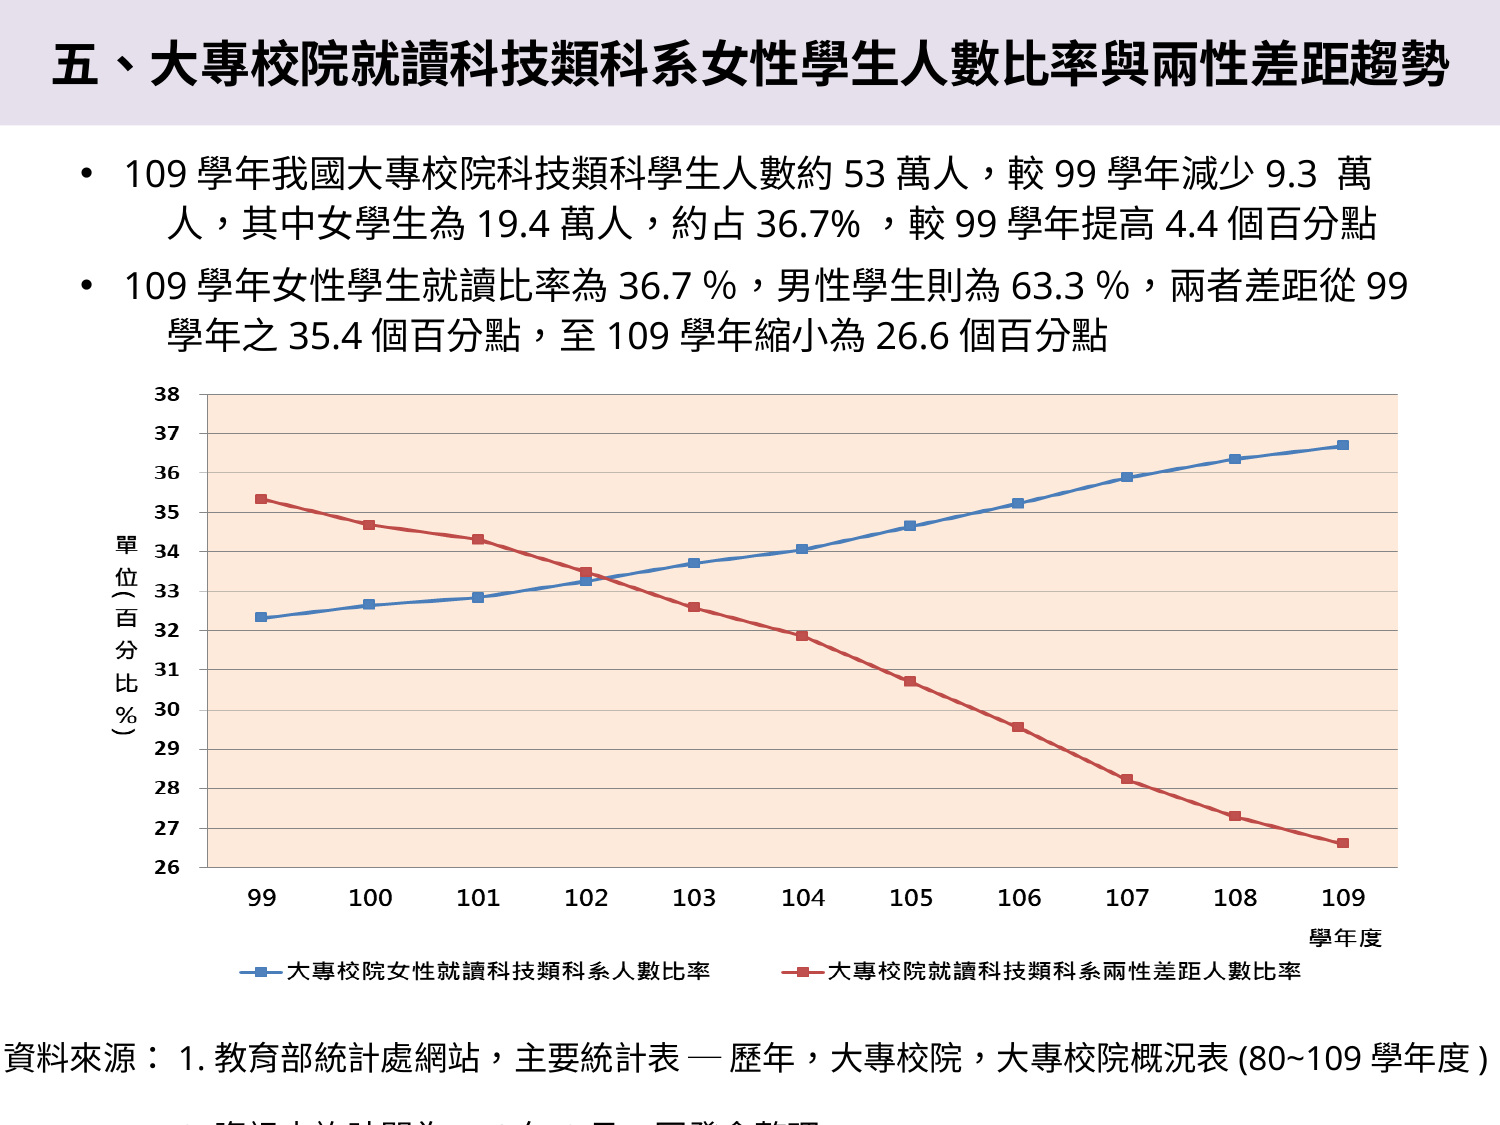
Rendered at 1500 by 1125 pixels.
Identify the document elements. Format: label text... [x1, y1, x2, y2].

picture [78, 372, 1422, 1025]
text_box 資料來源：1.教育部統計處網站，主要統計表 ─ 歷年，大專校院，大專校院概況表(80~109學年度)。 2.資訊查詢時間為110年9月；國發會整理。 [0, 1029, 1500, 1125]
text_box 109學年我國大專校院科技類科學生人數約53萬人，較99學年減少9.3 萬人，其中女學生為19.4萬人，約占36.7%，較99學年提高4.4個百分點 109學年女性學生就讀比率為36.7％，男性學生則為63.3％，兩者差距從99學年之35.4個百分點，至109學年縮小為26.6個百分點 [64, 137, 1459, 373]
text_box 五、大專校院就讀科技類科系女性學生人數比率與兩性差距趨勢 [0, 0, 1500, 126]
text_box [41, 128, 1483, 366]
